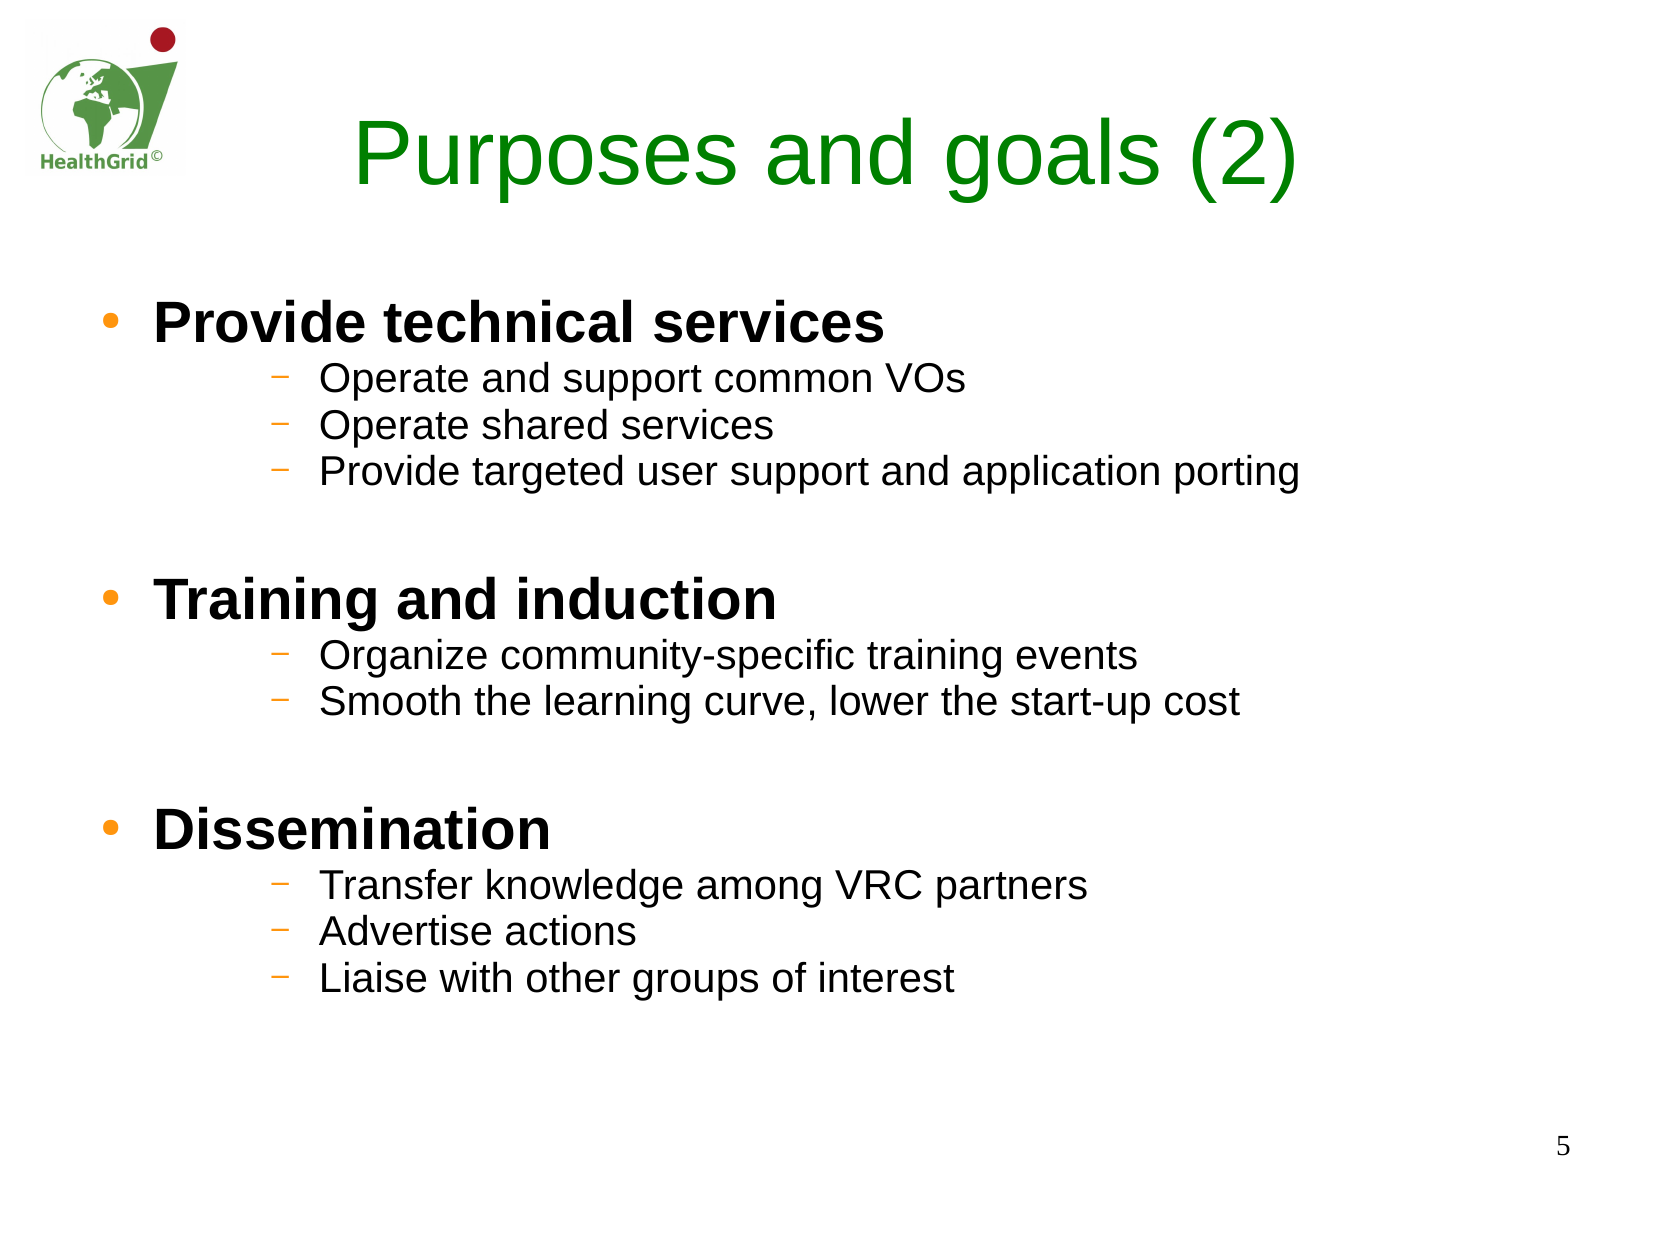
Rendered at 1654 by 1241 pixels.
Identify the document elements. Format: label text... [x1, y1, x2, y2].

list Provide technical services Operate and support common VOs Operate shared services Provide targeted user support and application porting Training and induction Organize community-specific training events Smooth the learning curve, lower the start-up cost Dissemination Transfer knowledge among VRC partners Advertise actions Liaise with other groups of interest [82, 290, 1571, 1094]
title Purposes and goals (2) [82, 56, 1571, 250]
picture [25, 19, 186, 176]
